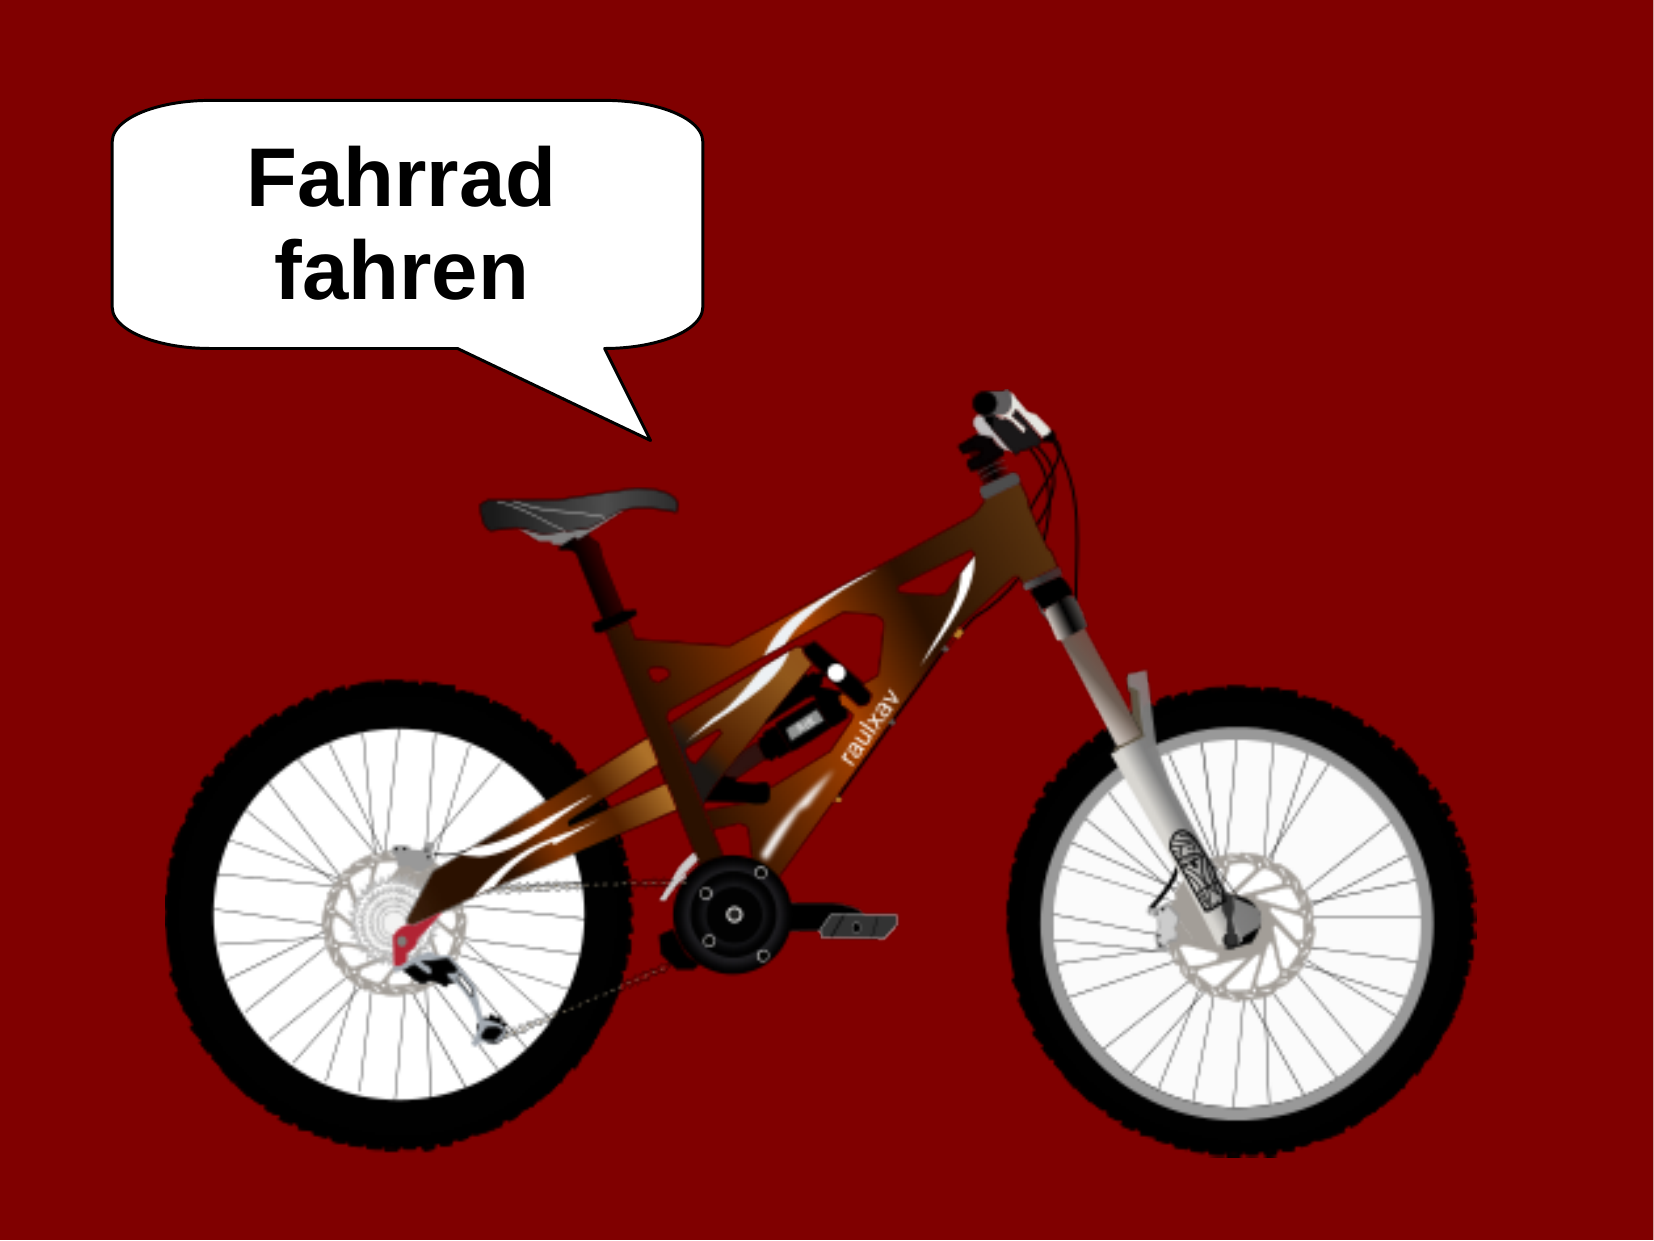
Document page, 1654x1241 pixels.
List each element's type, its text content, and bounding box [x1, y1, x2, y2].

picture [165, 389, 1477, 1158]
text_box [112, 100, 703, 441]
text_box Fahrrad fahren [159, 124, 644, 334]
